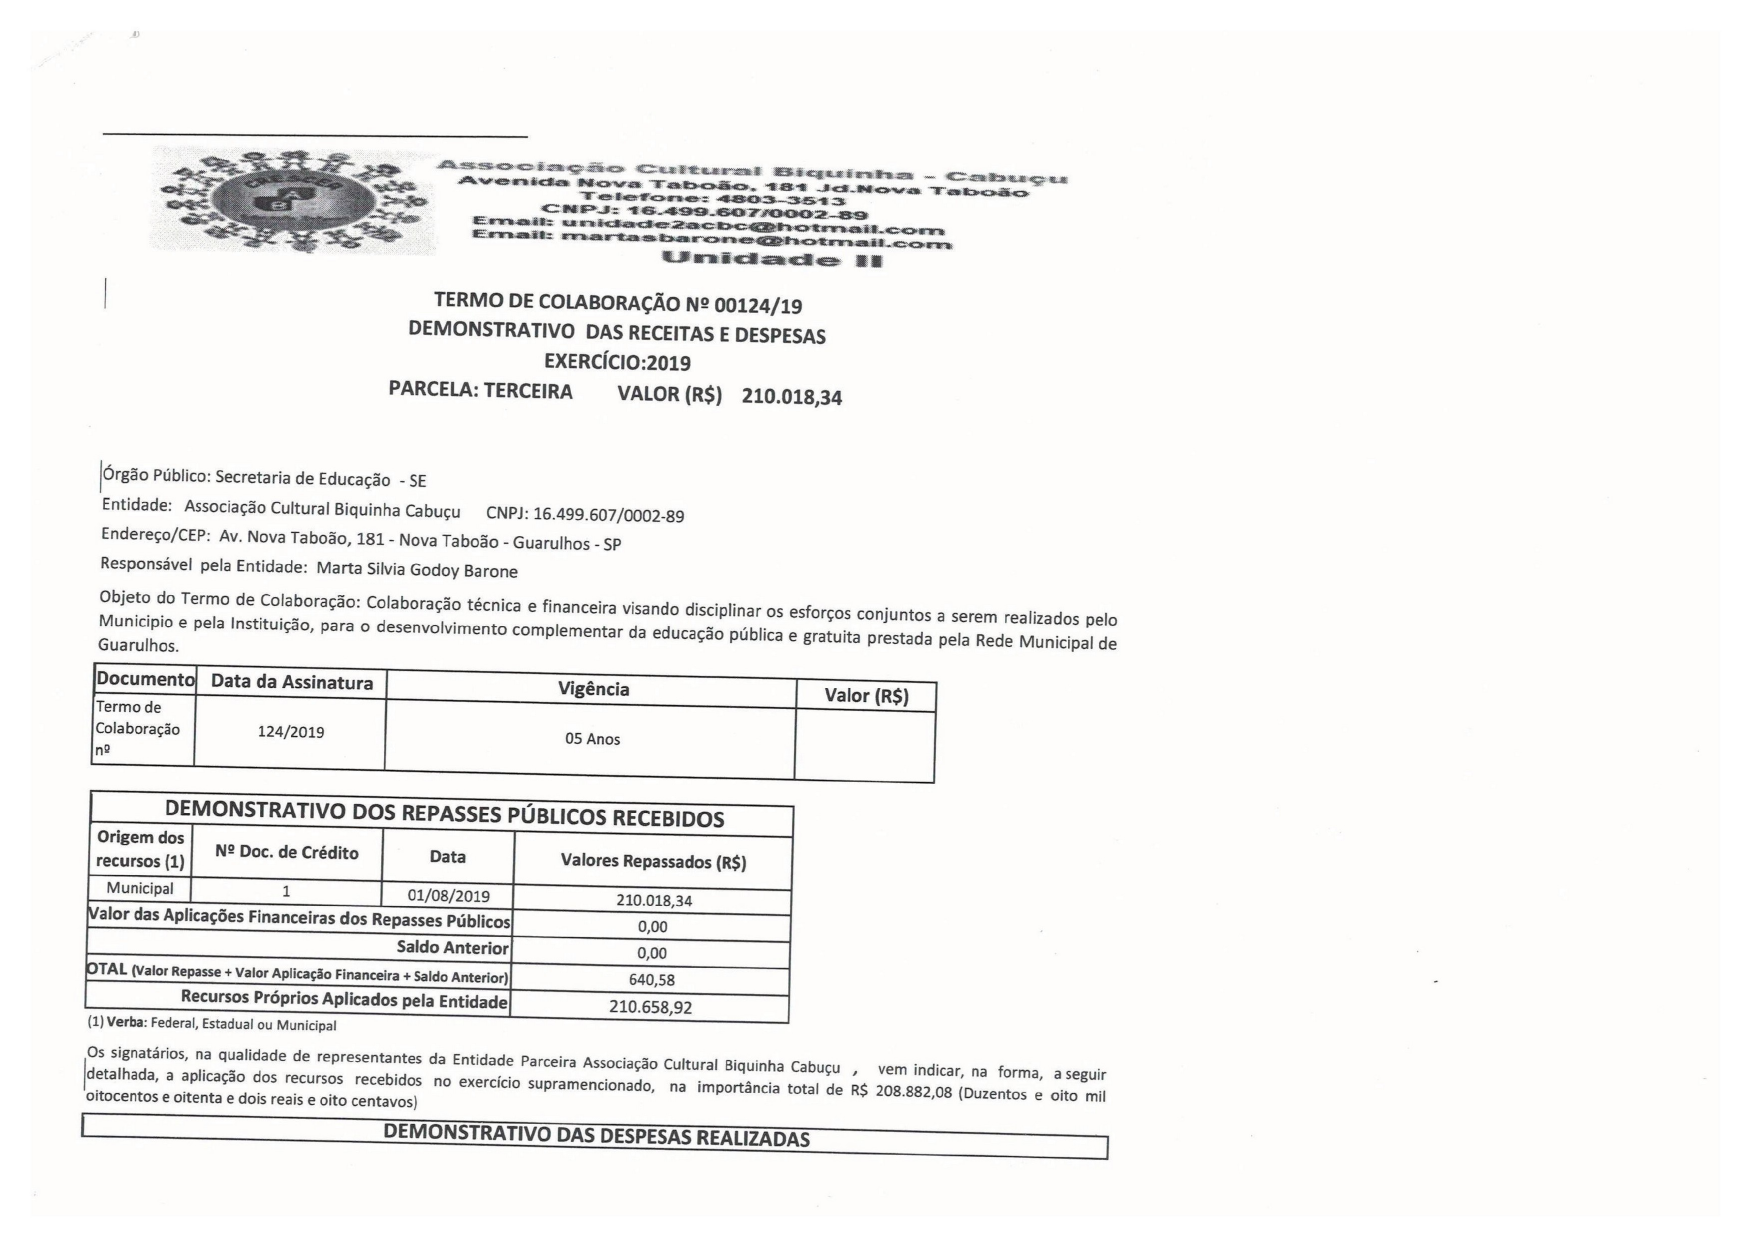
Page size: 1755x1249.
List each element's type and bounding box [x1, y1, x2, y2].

text_box [0, 0, 1752, 1248]
